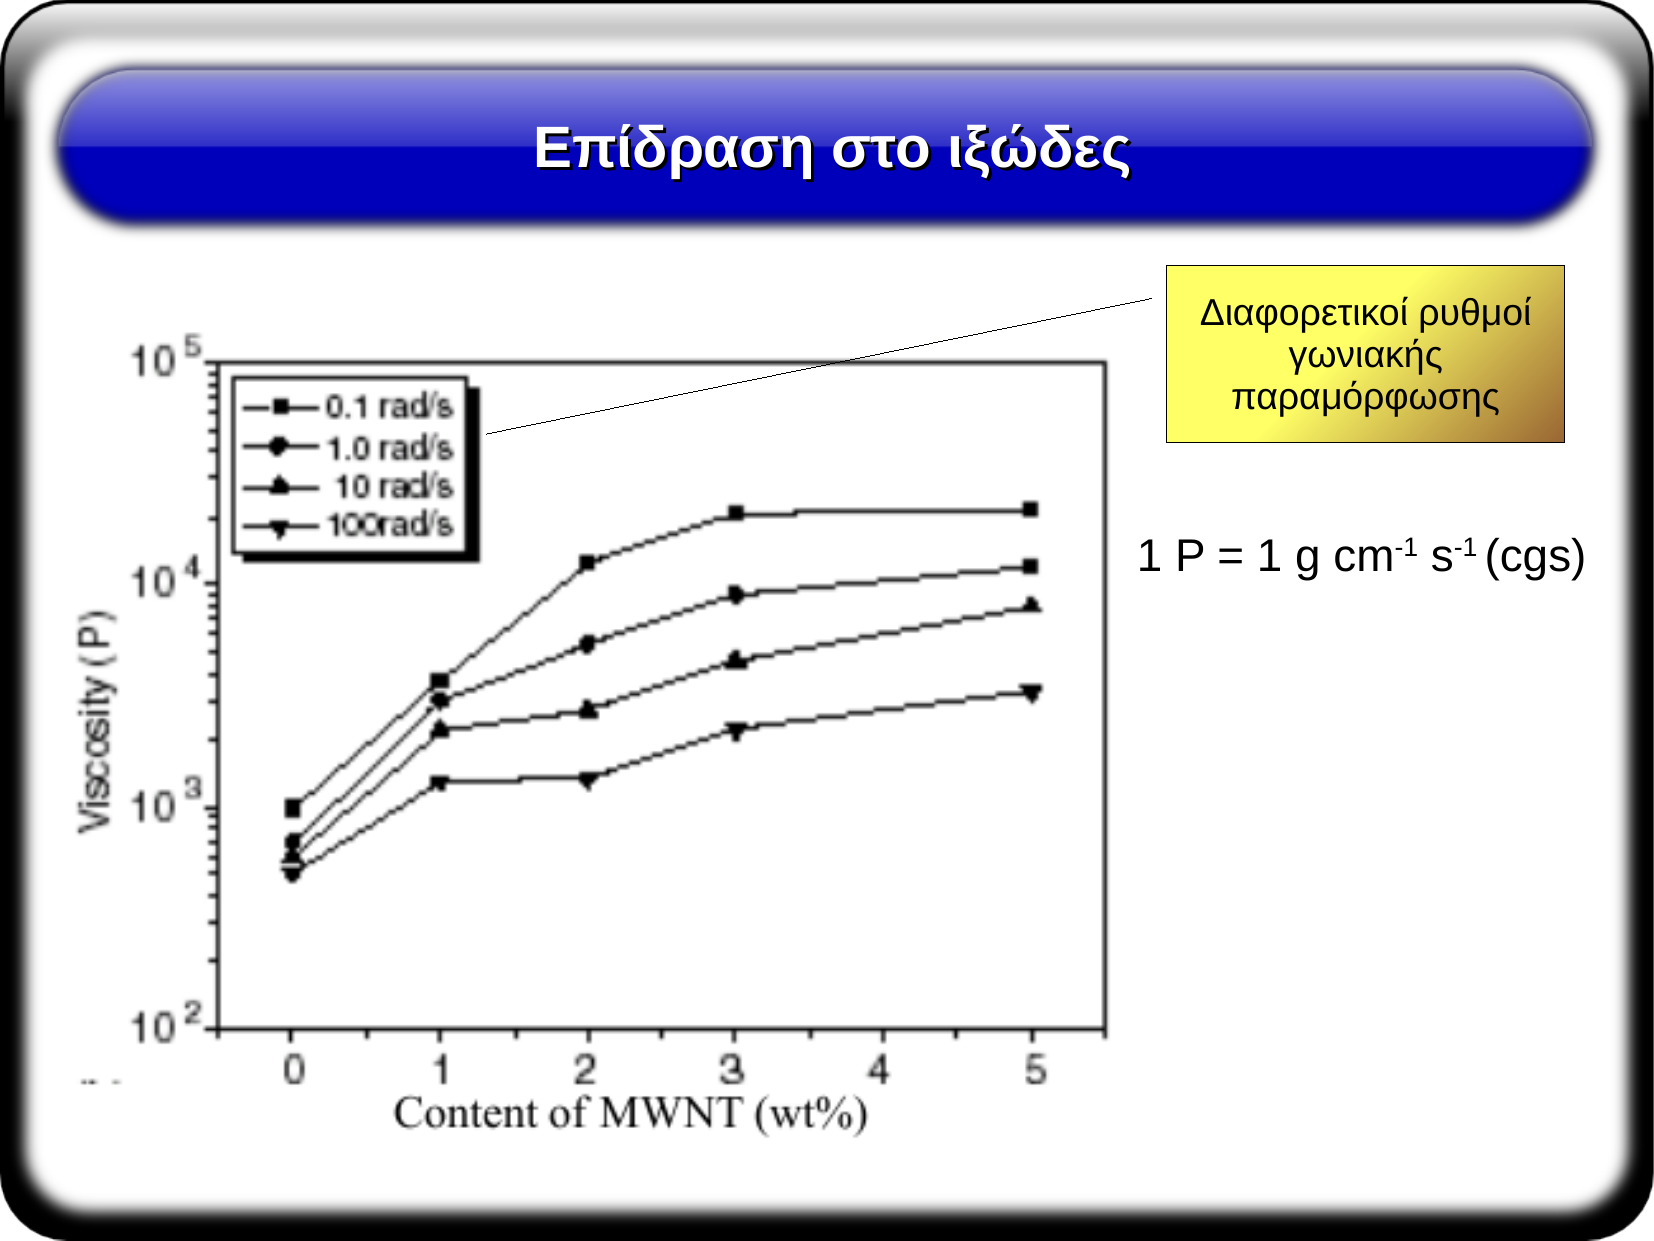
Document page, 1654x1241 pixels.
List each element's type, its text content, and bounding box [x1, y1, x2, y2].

text_box 1 P = 1 g cm-1 s-1 (cgs) [1122, 522, 1625, 591]
title Επίδραση στο ιξώδες [88, 59, 1577, 237]
text_box Διαφορετικοί ρυθμοί γωνιακής παραμόρφωσης [1166, 266, 1565, 443]
picture [0, 0, 1654, 1241]
